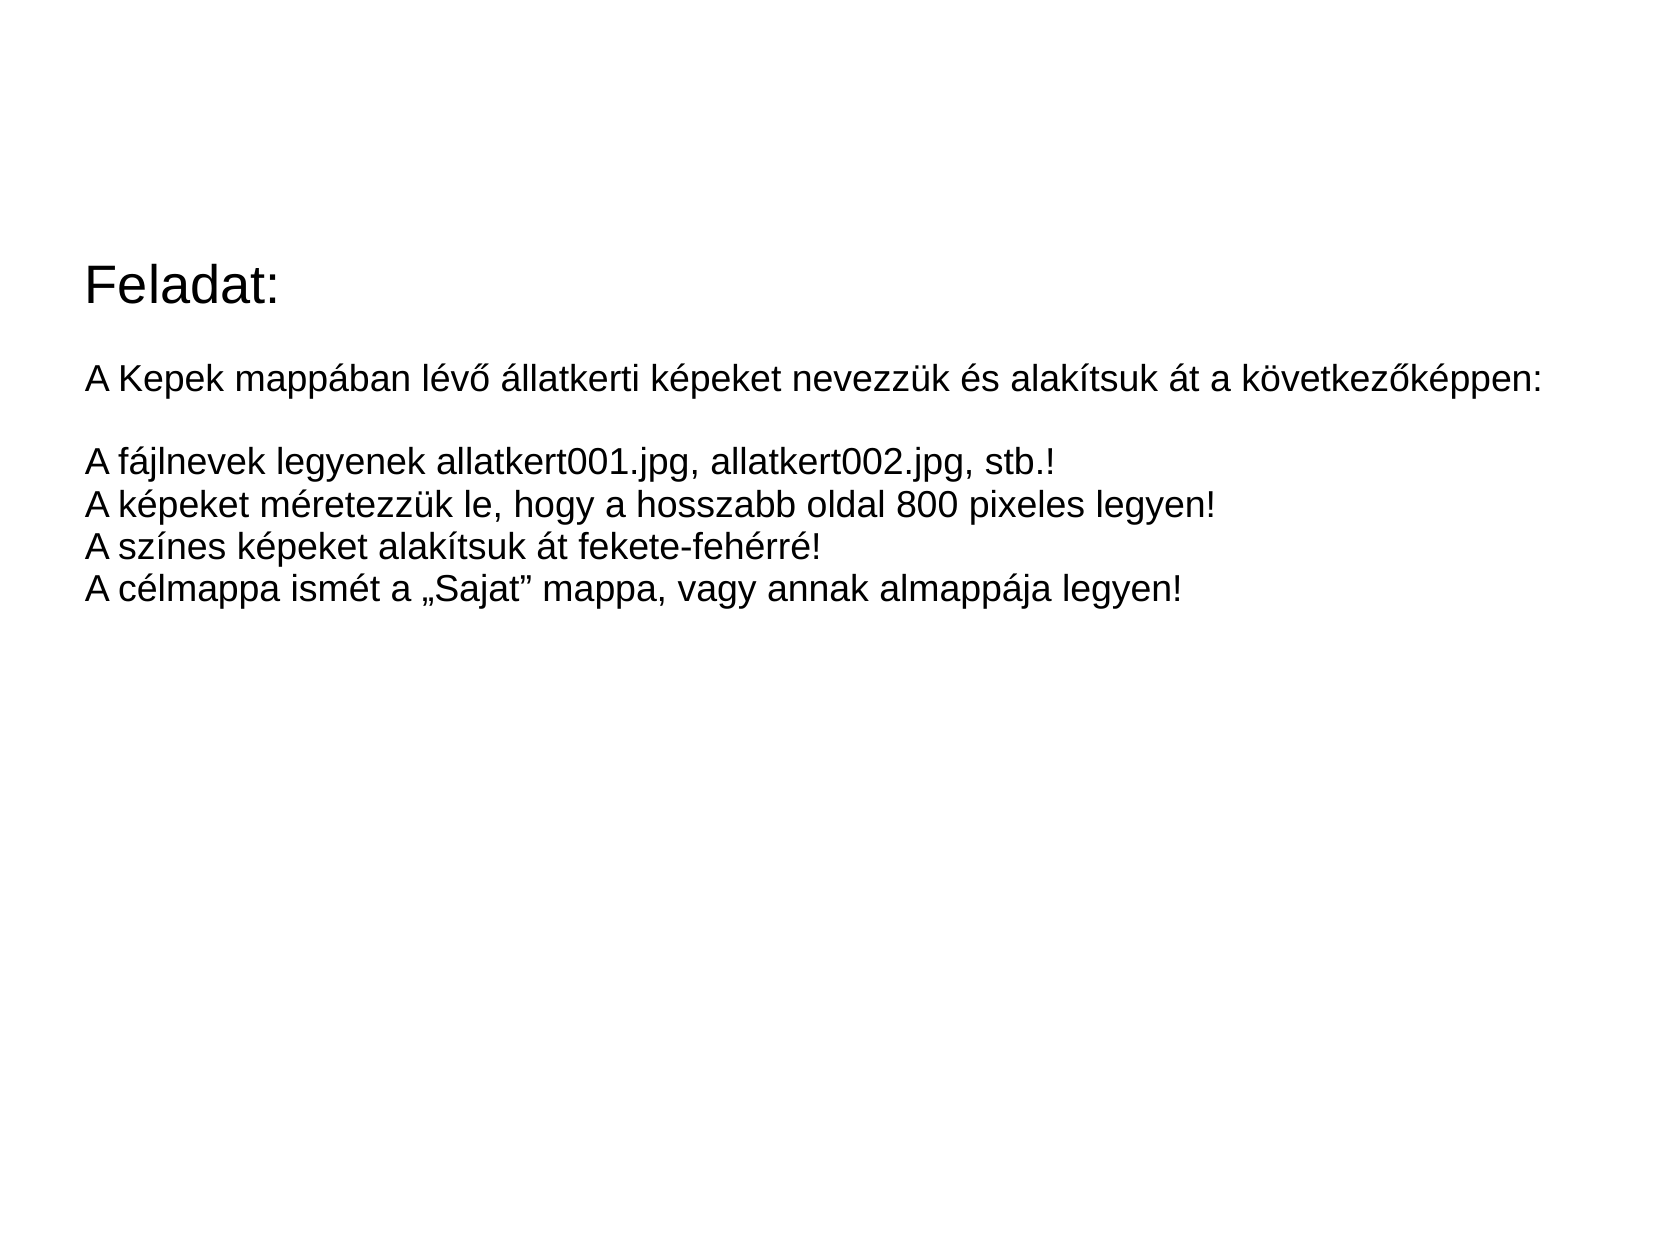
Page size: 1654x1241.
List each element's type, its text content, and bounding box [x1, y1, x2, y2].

text_box Feladat: A Kepek mappában lévő állatkerti képeket nevezzük és alakítsuk át a következőképpen: A fájlnevek legyenek allatkert001.jpg, allatkert002.jpg, stb.! A képeket méretezzük le, hogy a hosszabb oldal 800 pixeles legyen! A színes képeket alakítsuk át fekete-fehérré! A célmappa ismét a „Sajat” mappa, vagy annak almappája legyen! [69, 247, 1568, 617]
